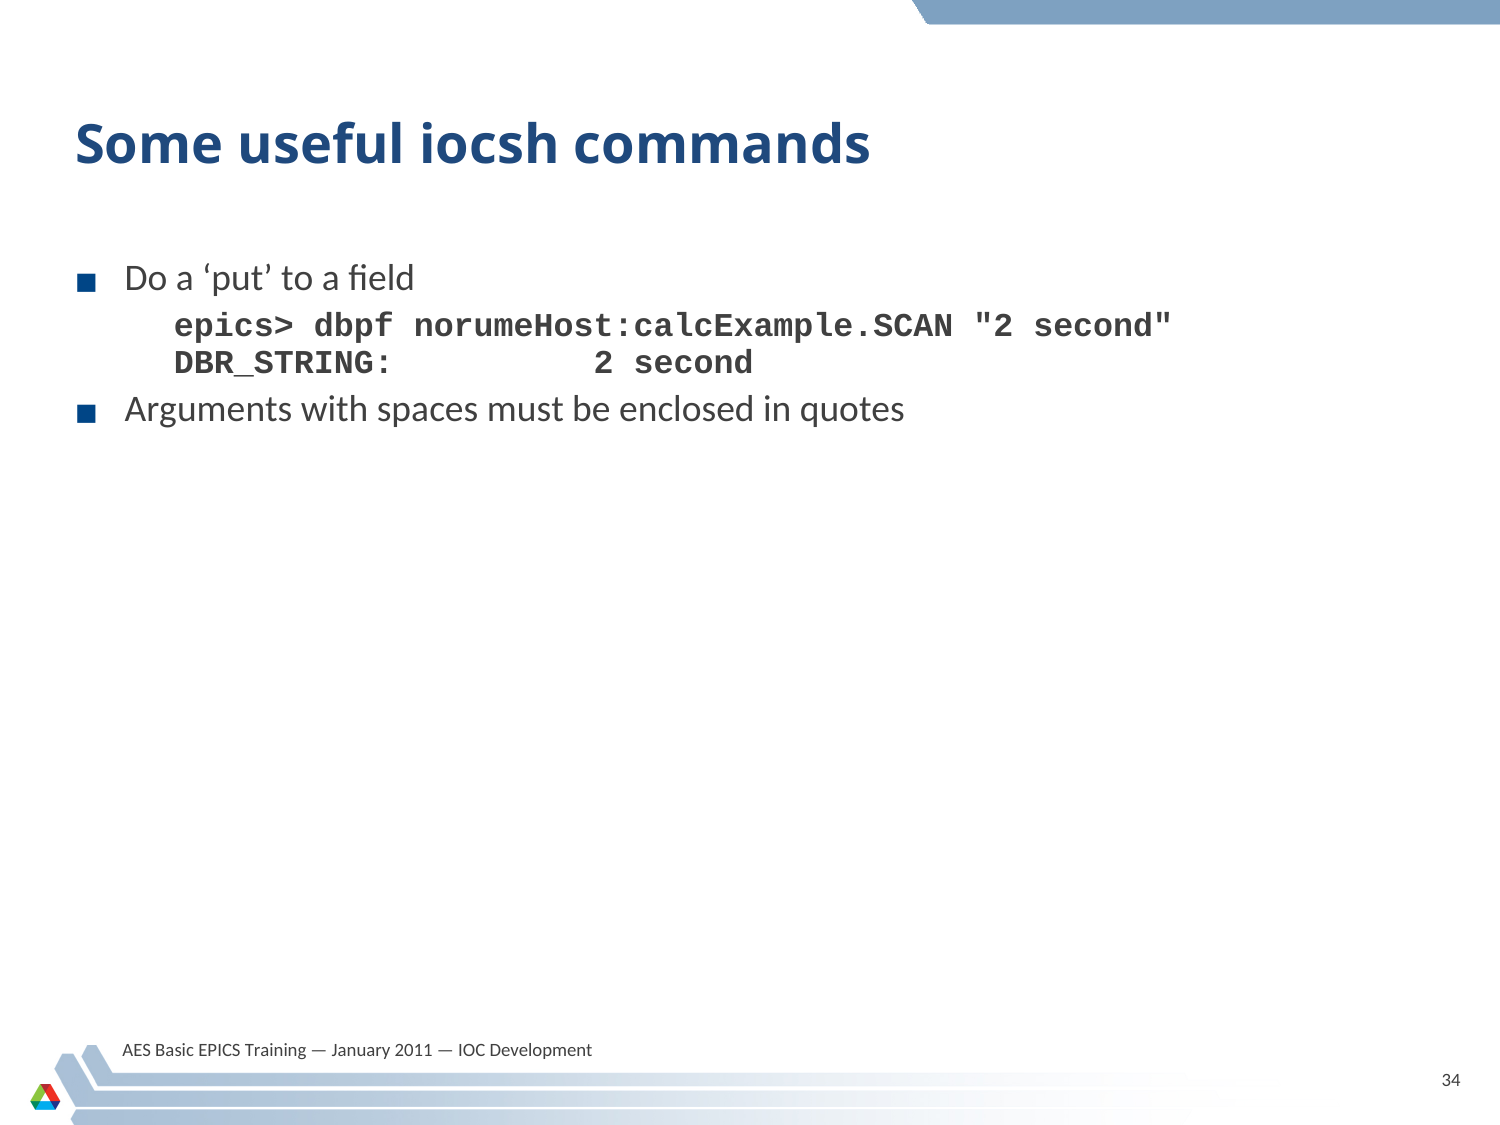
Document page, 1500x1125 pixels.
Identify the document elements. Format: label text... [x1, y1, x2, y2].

picture [0, 0, 1500, 26]
list Do a ‘put’ to a field epics> dbpf norumeHost:calcExample.SCAN "2 second" DBR_STRING: 2 second Arguments with spaces must be enclosed in quotes [75, 262, 1426, 443]
title Some useful iocsh commands [75, 111, 1426, 175]
picture [0, 1037, 1500, 1125]
